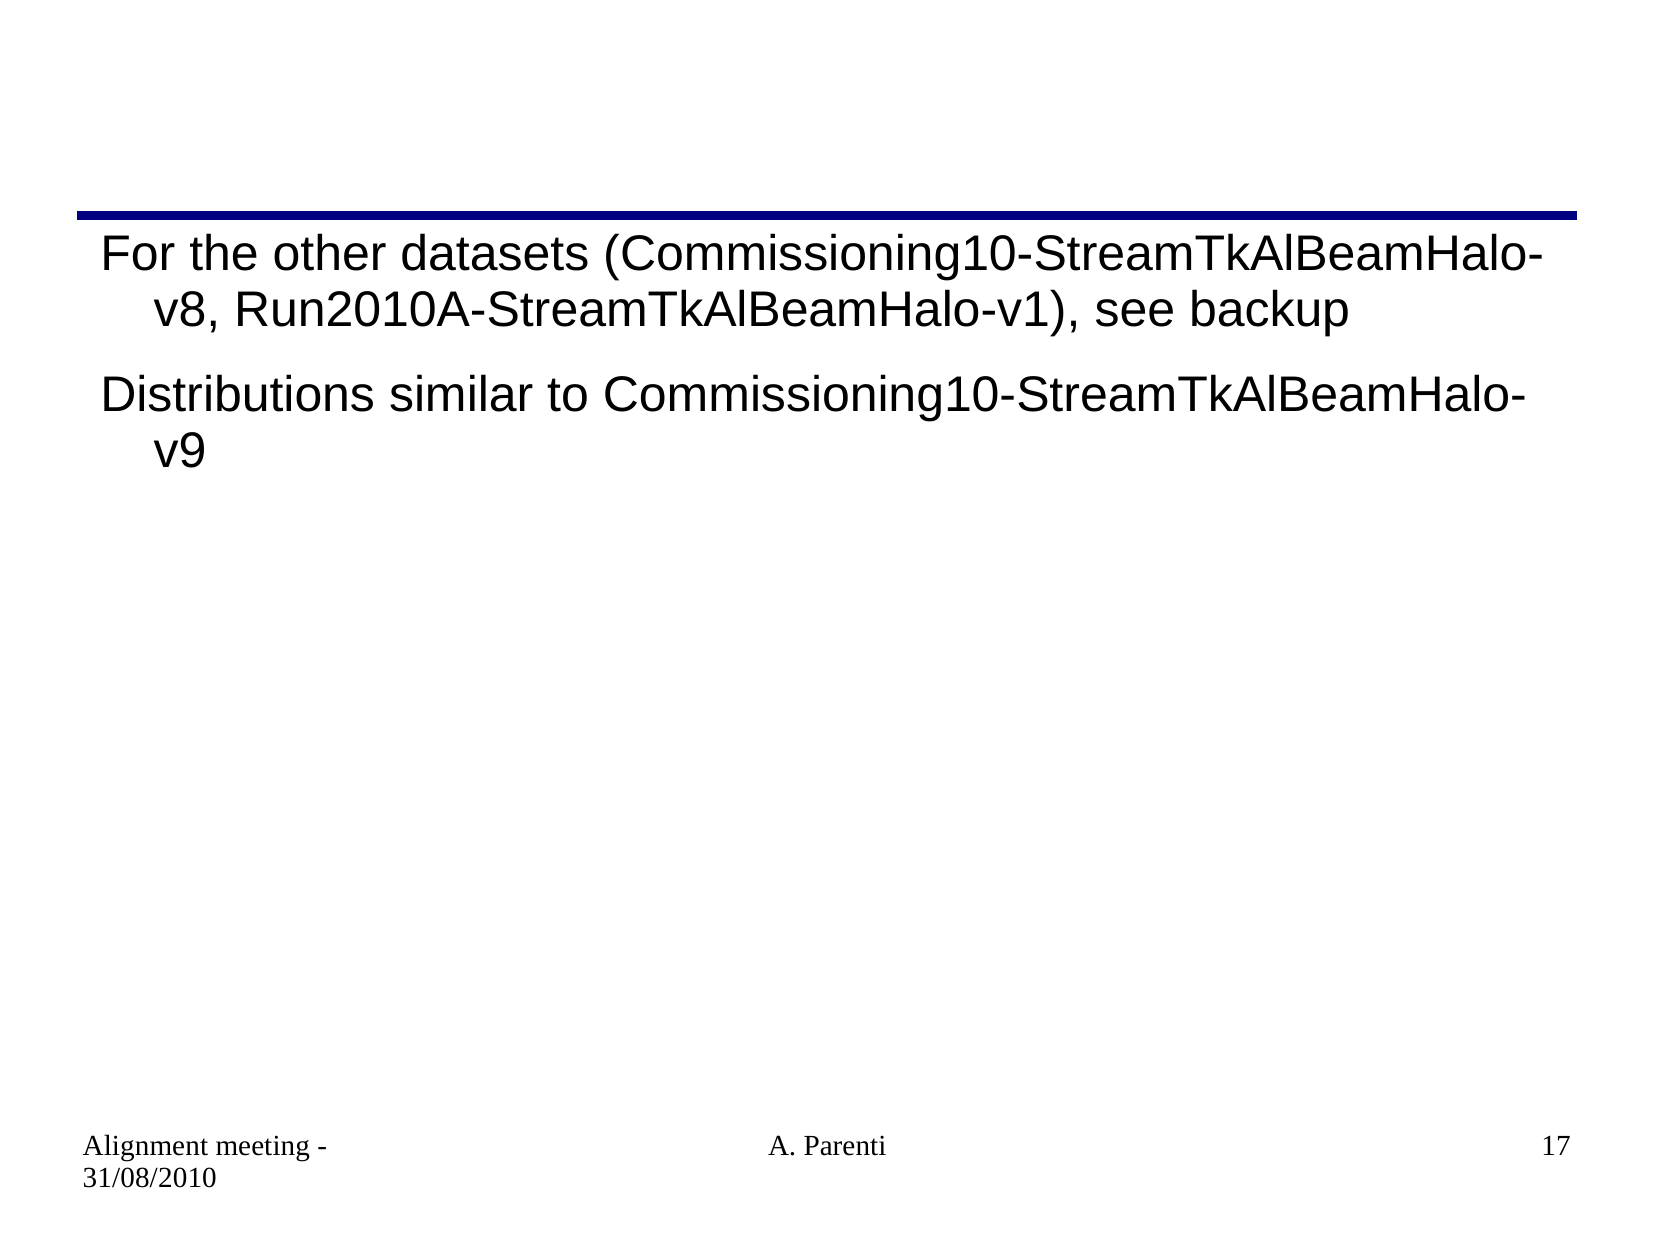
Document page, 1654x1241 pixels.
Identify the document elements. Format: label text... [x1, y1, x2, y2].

list For the other datasets (Commissioning10-StreamTkAlBeamHalo-v8, Run2010A-StreamTkAlBeamHalo-v1), see backup Distributions similar to Commissioning10-StreamTkAlBeamHalo-v9 [82, 225, 1571, 1109]
